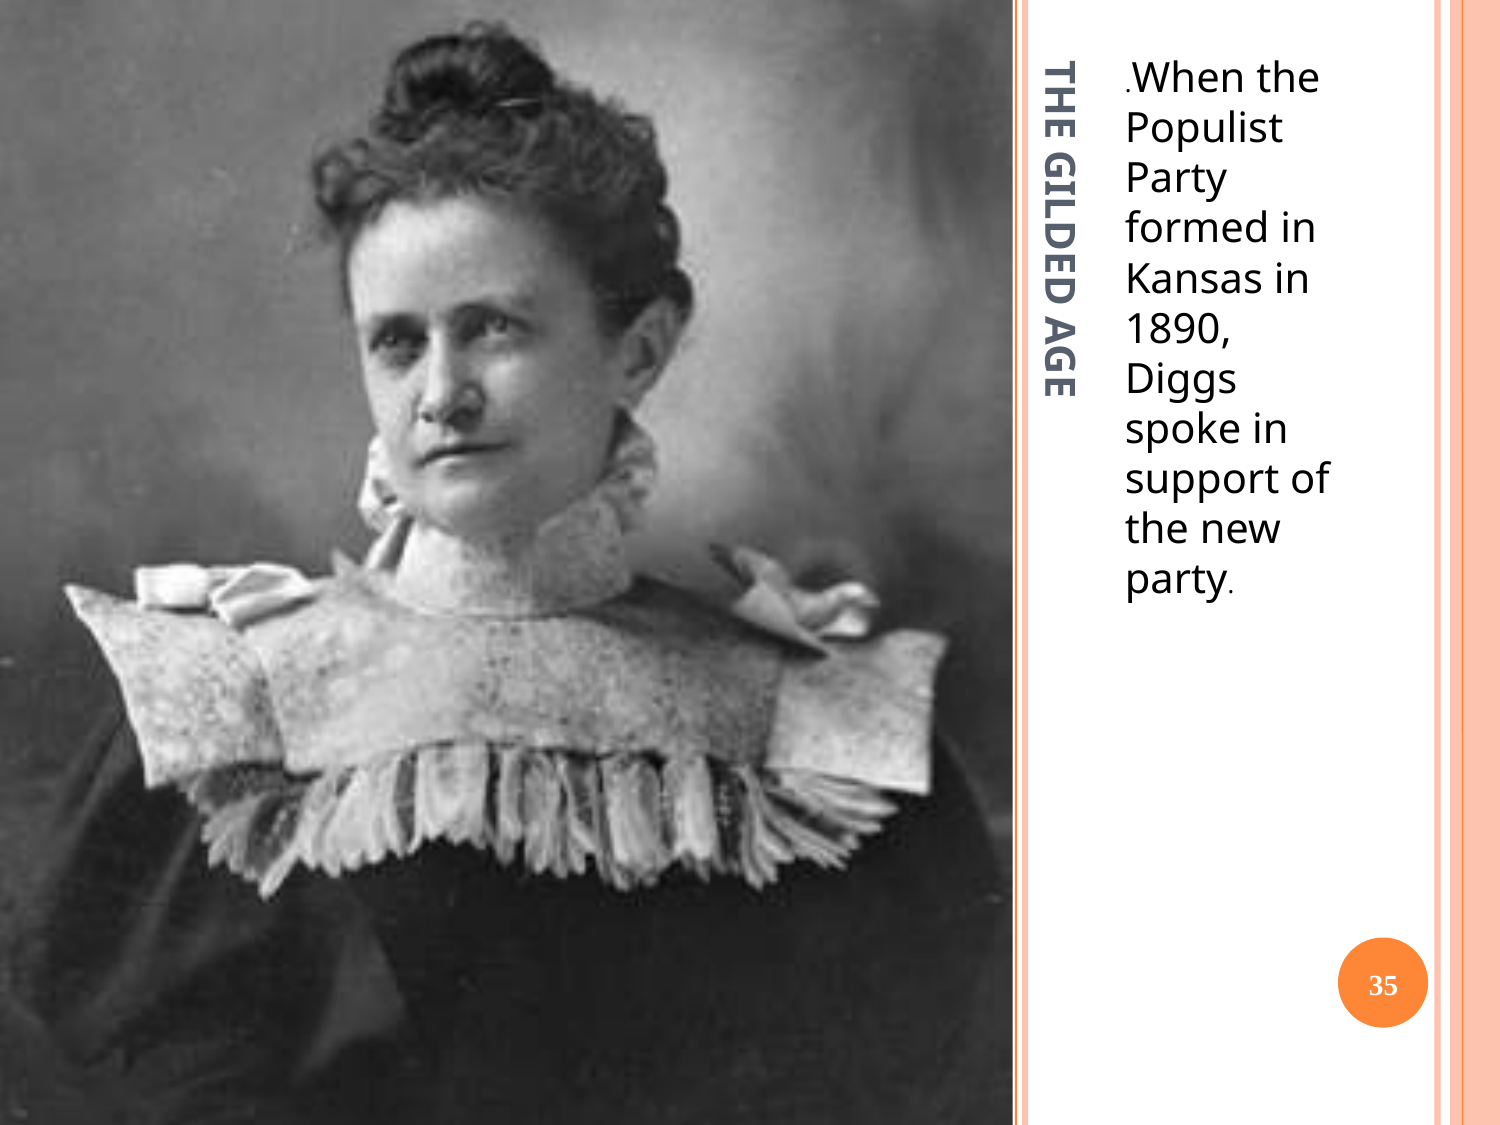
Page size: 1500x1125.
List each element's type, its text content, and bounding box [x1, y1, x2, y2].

text_box [1333, 940, 1434, 1027]
list .When the Populist Party formed in Kansas in 1890, Diggs spoke in support of the new party. [1109, 43, 1360, 857]
title The Gilded Age [1029, 45, 1105, 1081]
picture [0, 0, 1013, 1125]
